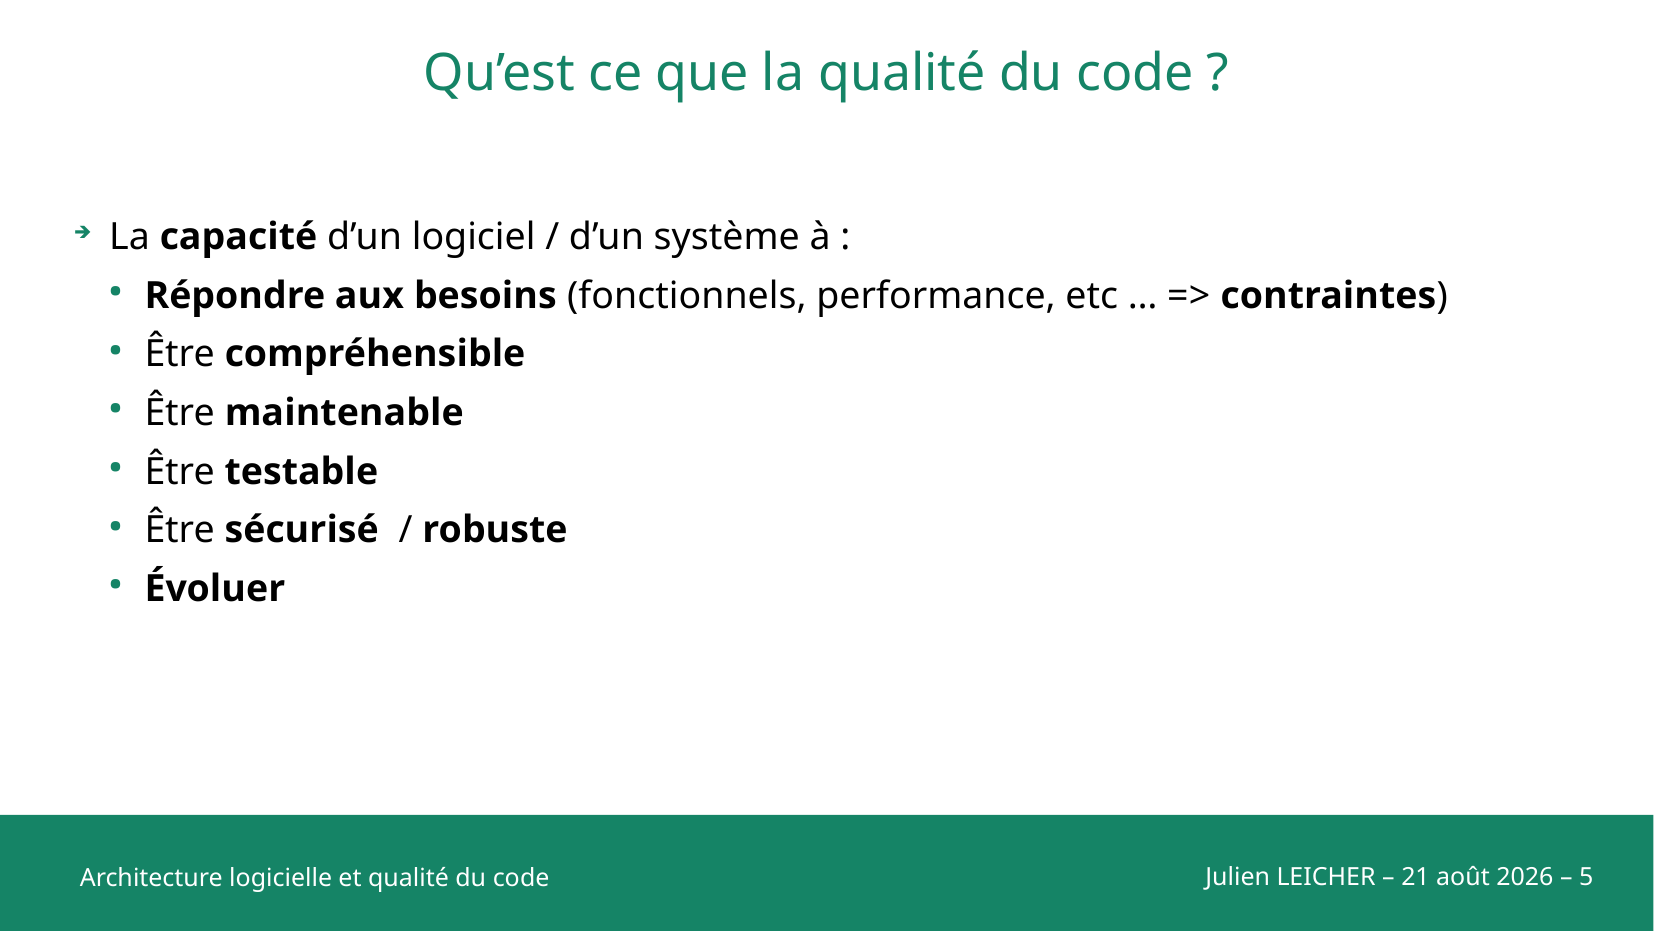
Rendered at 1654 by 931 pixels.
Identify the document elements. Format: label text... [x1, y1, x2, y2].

text_box La capacité d’un logiciel / d’un système à : Répondre aux besoins (fonctionnels, performance, etc … => contraintes) Être compréhensible Être maintenable Être testable Être sécurisé / robuste Évoluer [59, 194, 1595, 678]
text_box Qu’est ce que la qualité du code ? [0, 27, 1654, 113]
text_box Architecture logicielle et qualité du code [64, 852, 798, 898]
text_box Julien LEICHER – 18 mars 2022 – <number> [0, 814, 1654, 931]
